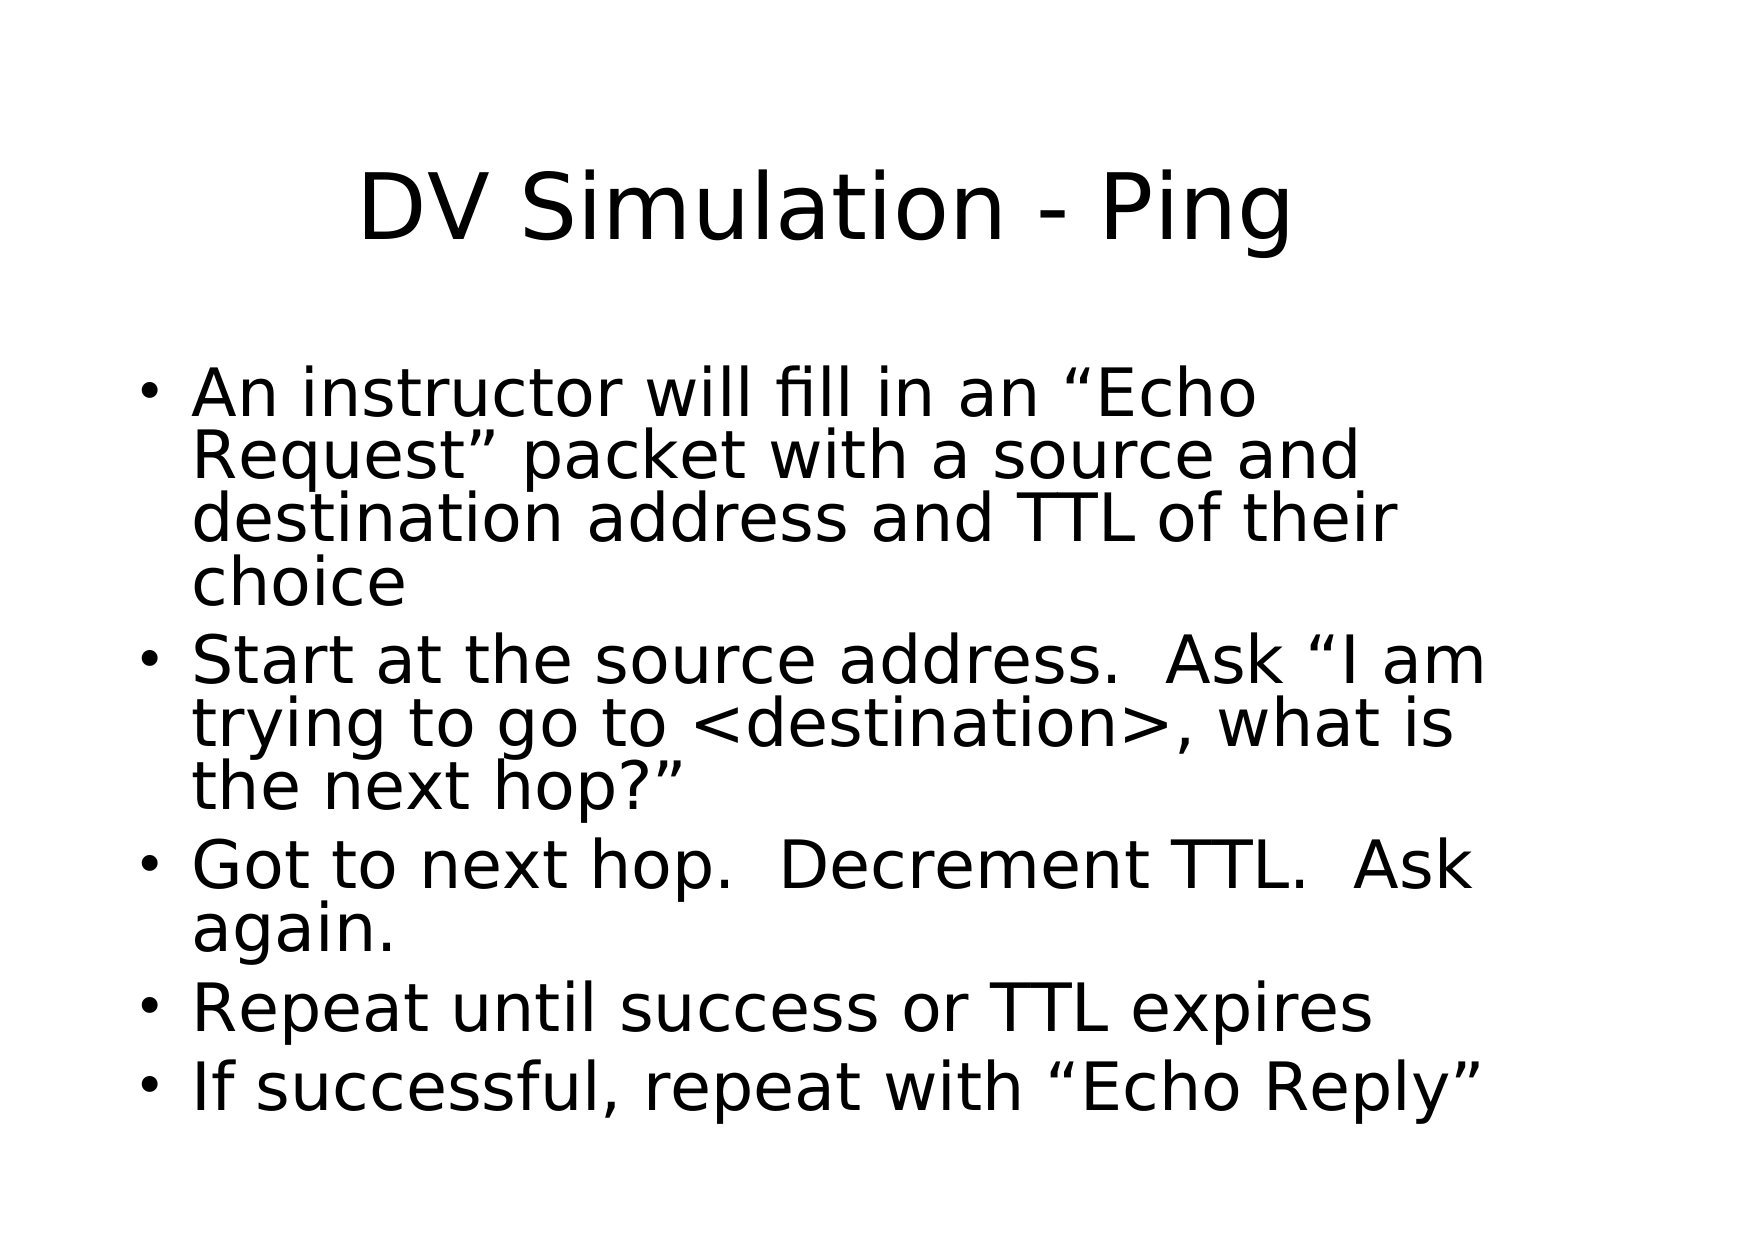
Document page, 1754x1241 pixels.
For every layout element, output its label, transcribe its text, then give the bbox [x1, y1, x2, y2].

list An instructor will fill in an “Echo Request” packet with a source and destination address and TTL of their choice Start at the source address. Ask “I am trying to go to <destination>, what is the next hop?” Got to next hop. Decrement TTL. Ask again. Repeat until success or TTL expires If successful, repeat with “Echo Reply” [123, 358, 1530, 1162]
title DV Simulation - Ping [123, 110, 1530, 318]
